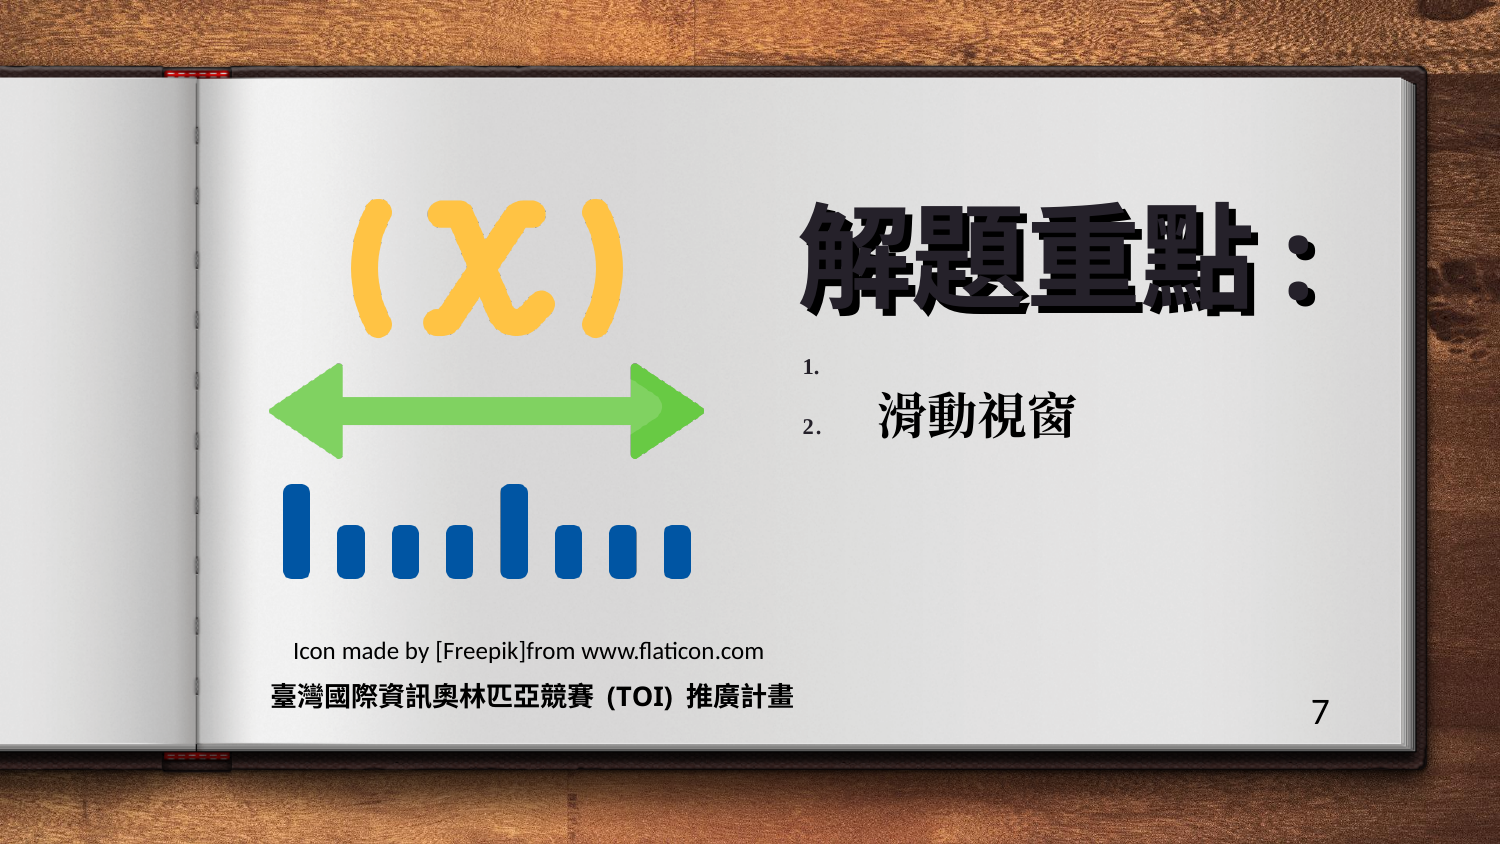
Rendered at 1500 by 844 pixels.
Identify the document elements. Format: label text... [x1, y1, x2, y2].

text_box Icon made by [Freepik]from www.flaticon.com [278, 627, 867, 672]
subtitle 滑動視窗 [787, 309, 1361, 584]
picture [269, 171, 704, 606]
title 解題重點: [782, 146, 1313, 338]
text_box [1295, 672, 1386, 737]
